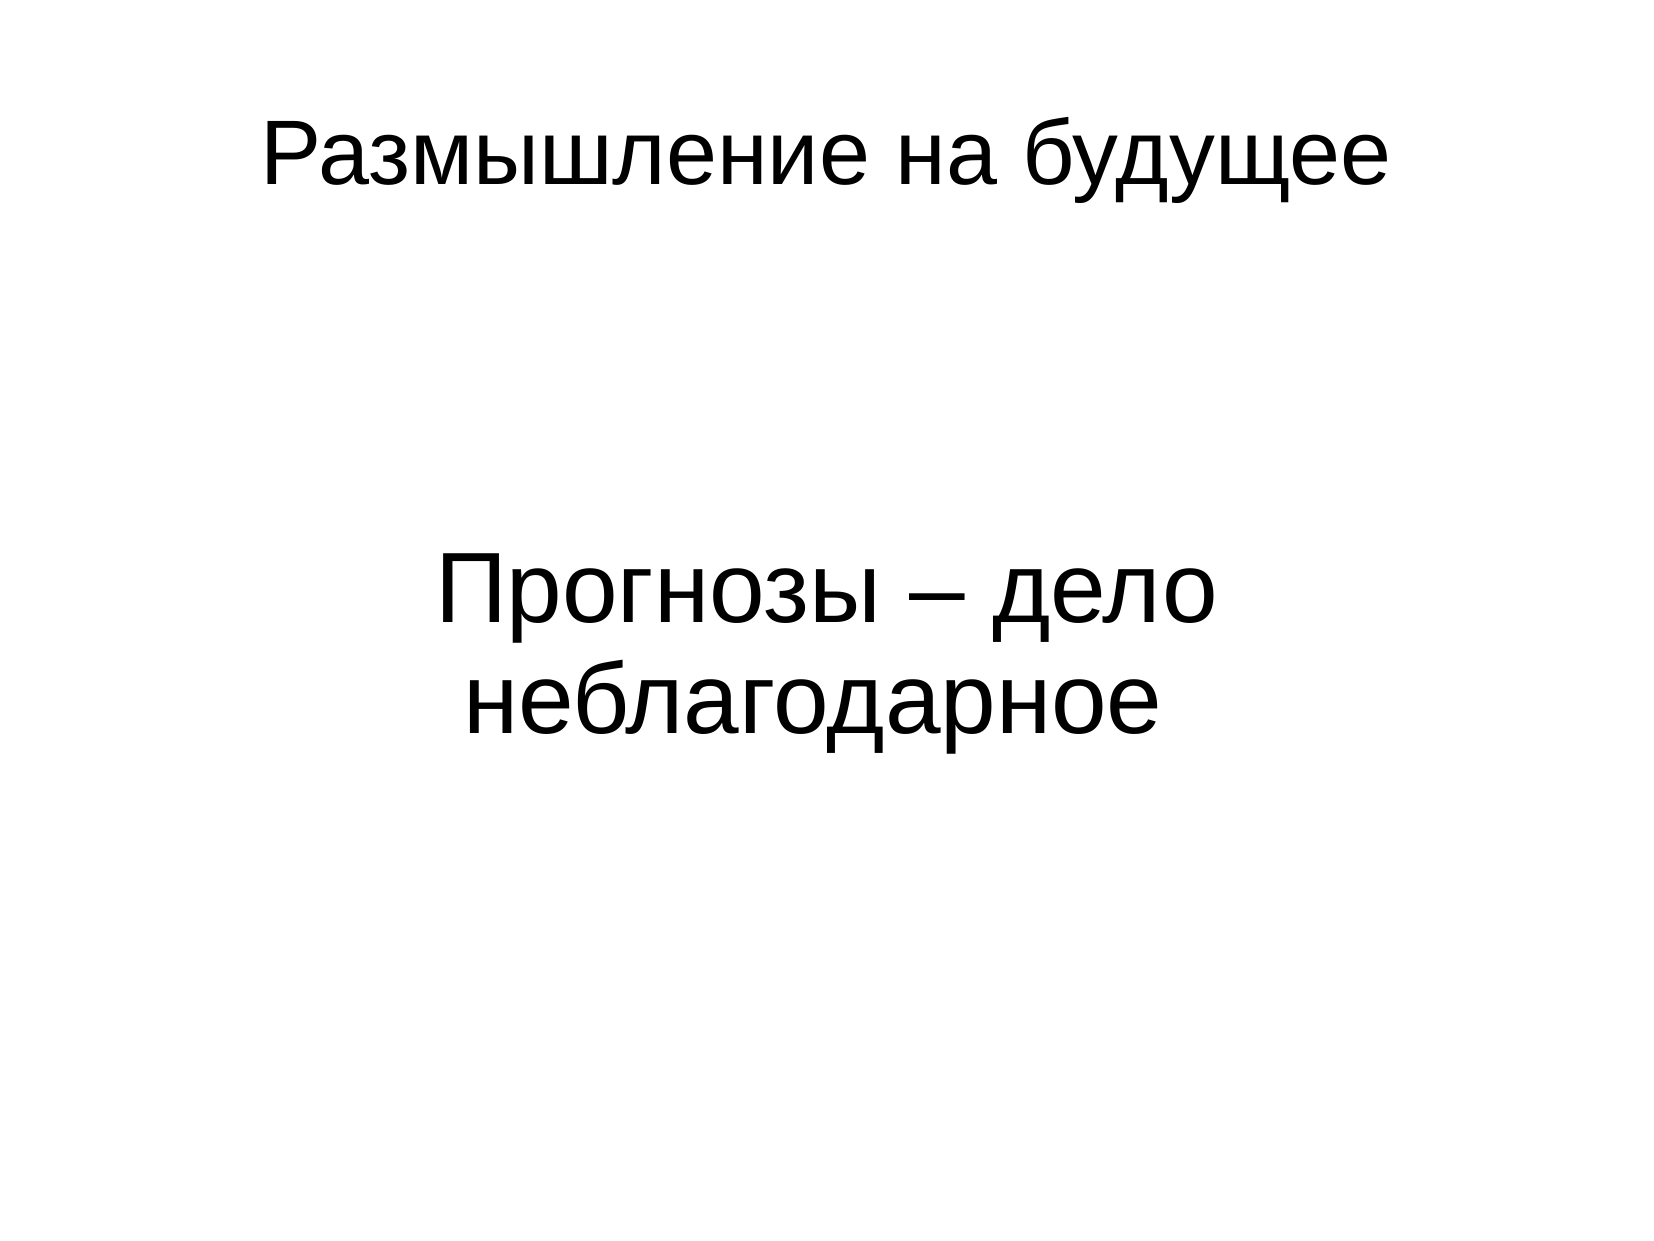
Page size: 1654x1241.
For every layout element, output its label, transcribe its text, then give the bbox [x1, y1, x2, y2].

subtitle Прогнозы – дело неблагодарное [82, 297, 1571, 1102]
title Размышление на будущее [82, 56, 1571, 250]
